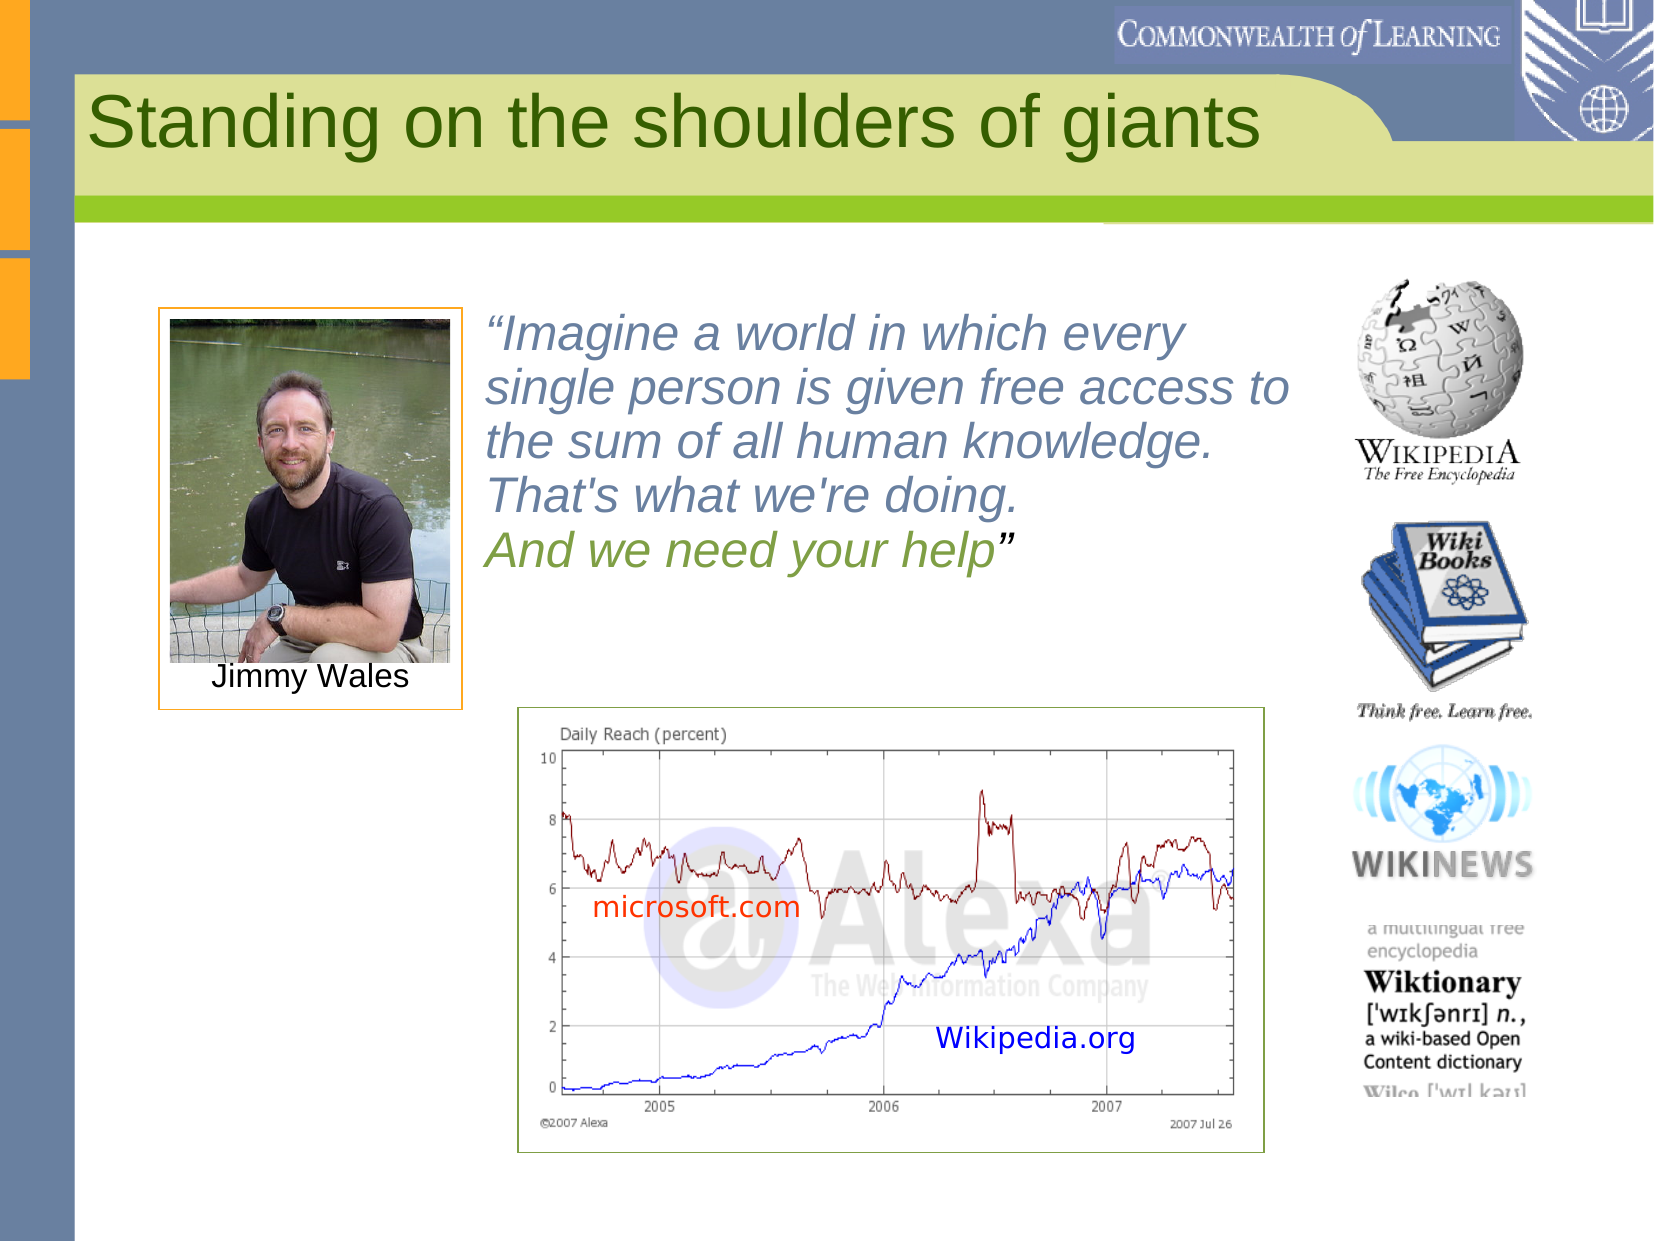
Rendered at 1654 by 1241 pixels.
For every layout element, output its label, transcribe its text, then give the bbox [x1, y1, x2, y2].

text_box Jimmy Wales [196, 651, 425, 703]
text_box “Imagine a world in which every single person is given free access to the sum of all human knowledge. That's what we're doing. And we need your help” [470, 299, 1341, 586]
text_box Standing on the shoulders of giants [71, 74, 1278, 201]
text_box microsoft.com [577, 883, 817, 933]
picture [0, 0, 1654, 1241]
text_box Wikipedia.org [920, 1014, 1152, 1064]
